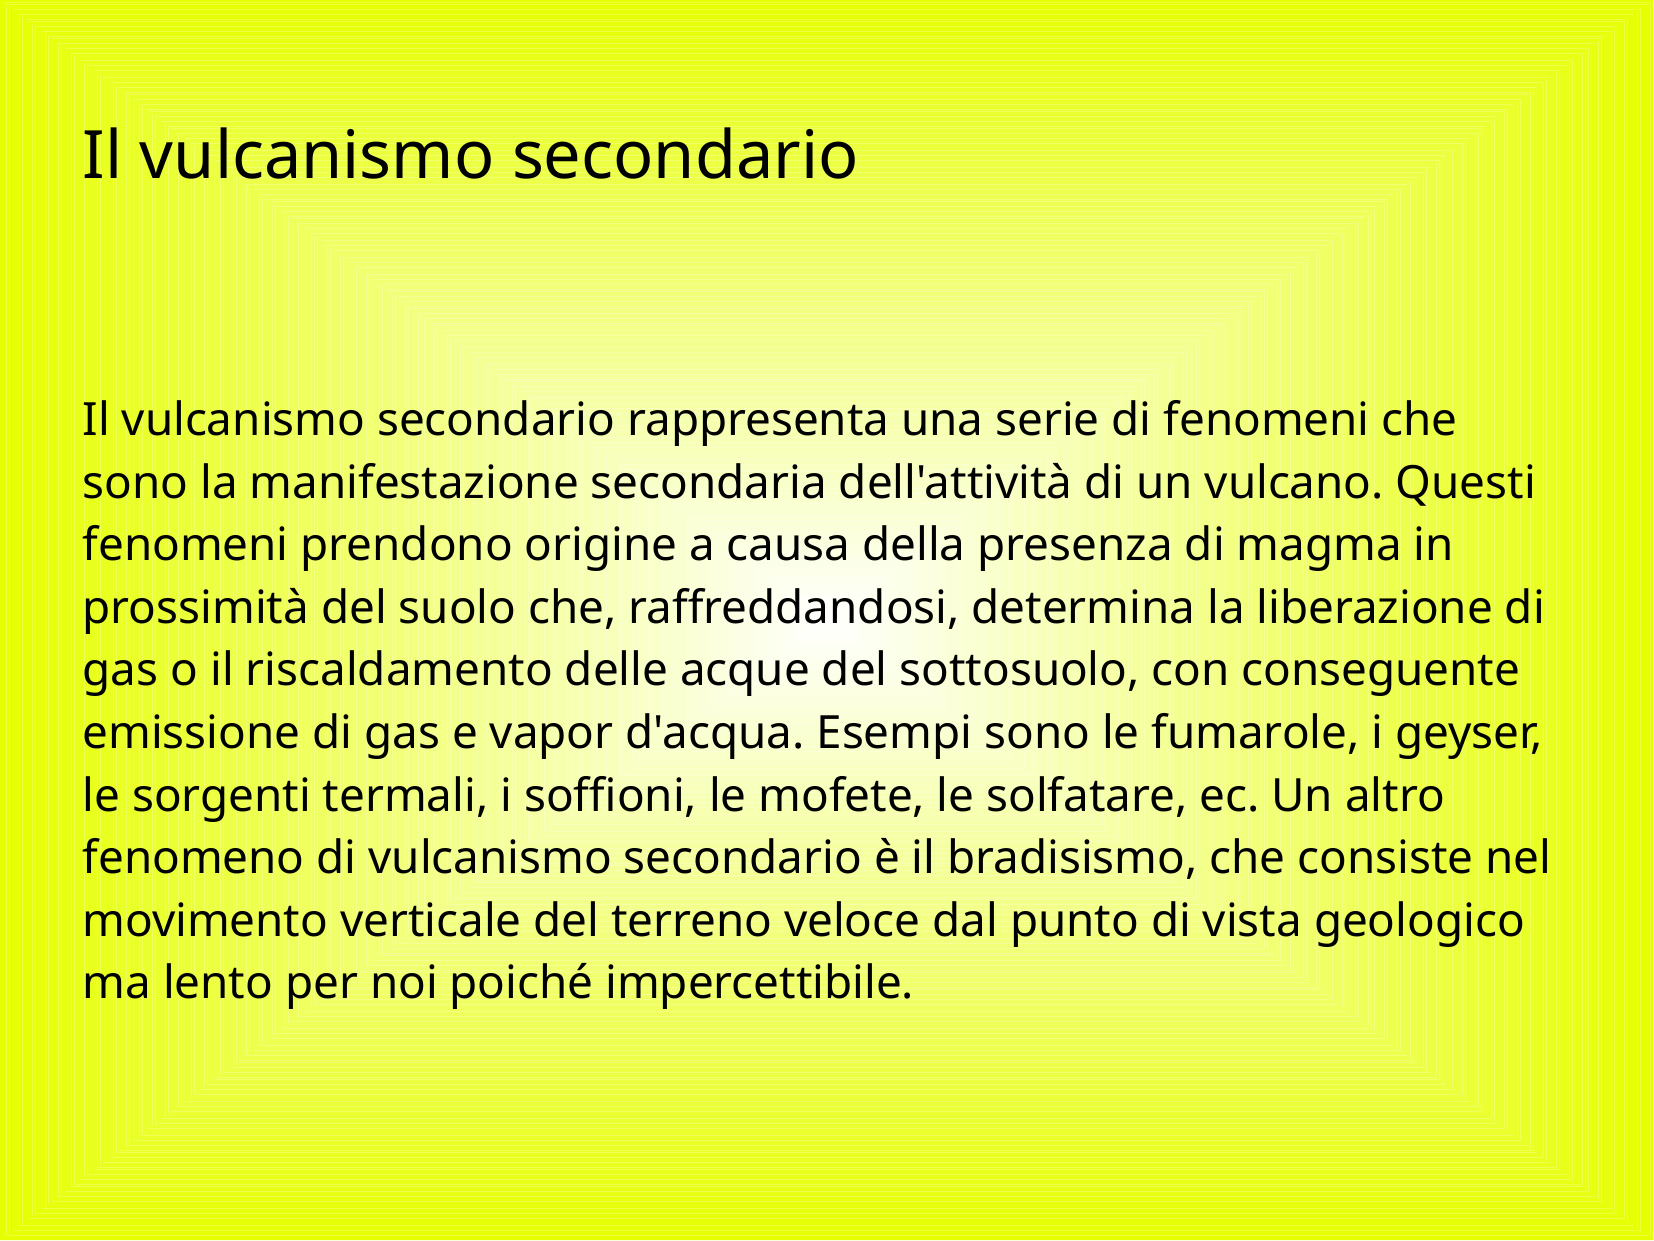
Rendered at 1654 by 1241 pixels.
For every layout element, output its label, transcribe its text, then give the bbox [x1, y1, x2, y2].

title Il vulcanismo secondario [82, 49, 1571, 257]
subtitle Il vulcanismo secondario rappresenta una serie di fenomeni che sono la manifestazione secondaria dell'attività di un vulcano. Questi fenomeni prendono origine a causa della presenza di magma in prossimità del suolo che, raffreddandosi, determina la liberazione di gas o il riscaldamento delle acque del sottosuolo, con conseguente emissione di gas e vapor d'acqua. Esempi sono le fumarole, i geyser, le sorgenti termali, i soffioni, le mofete, le solfatare, ec. Un altro fenomeno di vulcanismo secondario è il bradisismo, che consiste nel movimento verticale del terreno veloce dal punto di vista geologico ma lento per noi poiché impercettibile. [82, 297, 1571, 1102]
